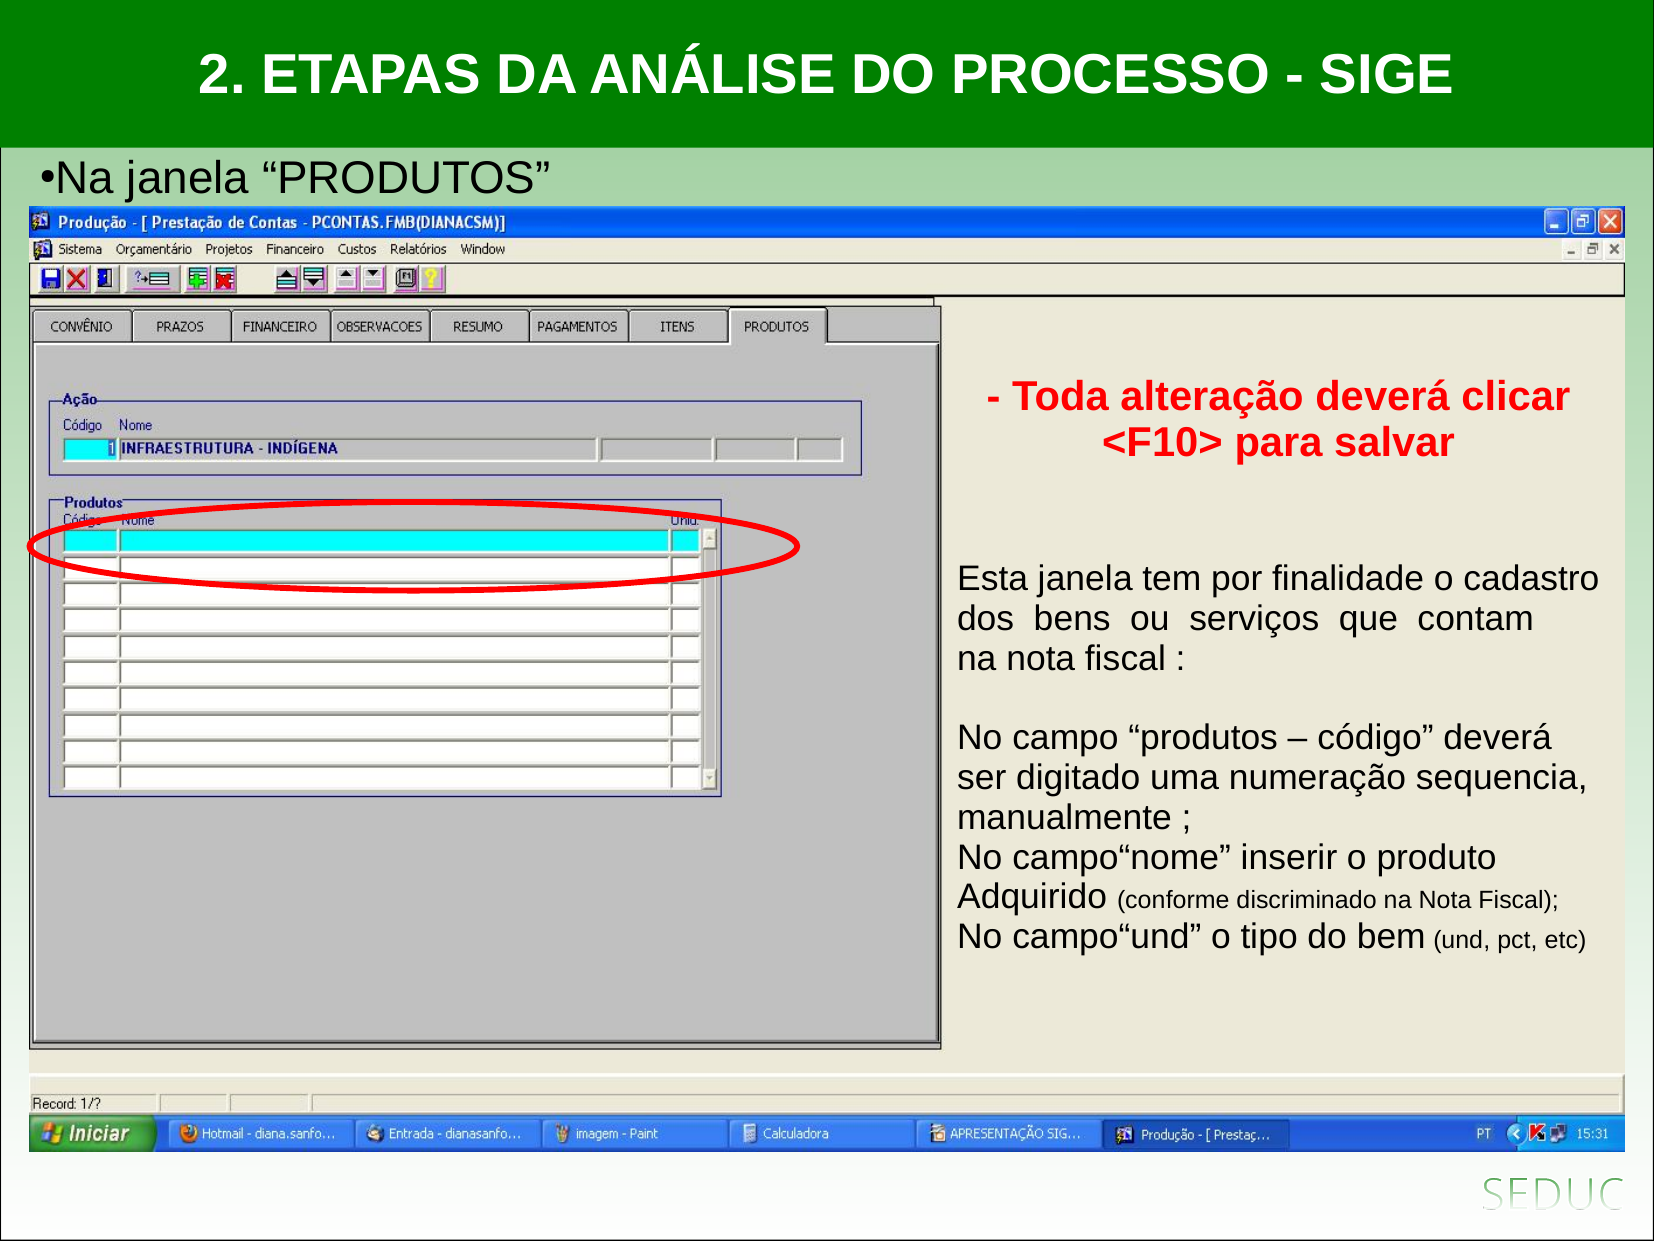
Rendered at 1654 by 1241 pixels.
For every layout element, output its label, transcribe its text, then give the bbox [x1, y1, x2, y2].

text_box [0, 148, 1654, 1241]
text_box 2. ETAPAS DA ANÁLISE DO PROCESSO - SIGE [0, 0, 1654, 148]
text_box - Toda alteração deverá clicar <F10> para salvar Esta janela tem por finalidade o cadastro dos bens ou serviços que contam na nota fiscal : No campo “produtos – código” deverá ser digitado uma numeração sequencia, manualmente ; No campo“nome” inserir o produto Adquirido (conforme discriminado na Nota Fiscal); No campo“und” o tipo do bem (und, pct, etc) [968, 312, 1589, 1151]
text_box SEDUC [1482, 1177, 1504, 1211]
picture [33, 505, 793, 587]
text_box SEDUC [1534, 1177, 1561, 1211]
text_box SEDUC [1509, 1177, 1528, 1211]
text_box SEDUC [1567, 1177, 1593, 1211]
picture [29, 206, 1625, 1152]
text_box SEDUC [1599, 1177, 1624, 1211]
text_box Na janela “PRODUTOS” [0, 148, 591, 207]
